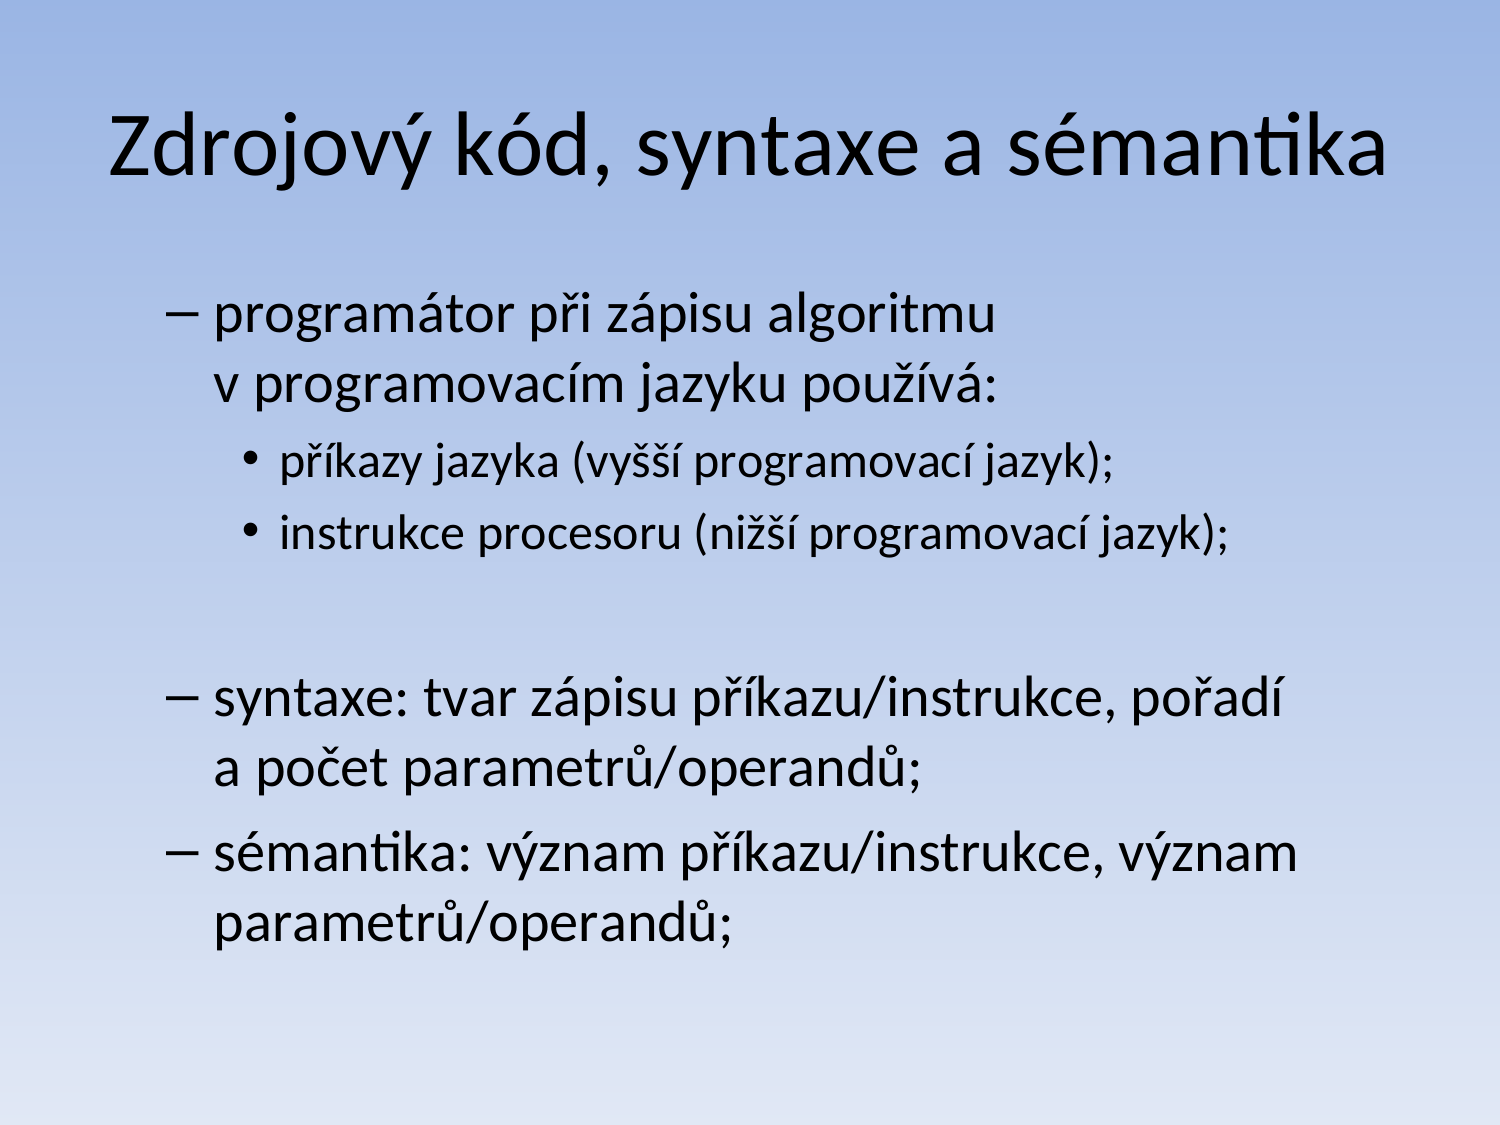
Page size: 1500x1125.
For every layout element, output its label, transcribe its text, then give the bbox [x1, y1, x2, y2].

list programátor při zápisu algoritmu v programovacím jazyku používá: příkazy jazyka (vyšší programovací jazyk); instrukce procesoru (nižší programovací jazyk); syntaxe: tvar zápisu příkazu/instrukce, pořadí a počet parametrů/operandů; sémantika: význam příkazu/instrukce, význam parametrů/operandů; [76, 267, 1427, 1010]
title Zdrojový kód, syntaxe a sémantika [75, 45, 1426, 233]
